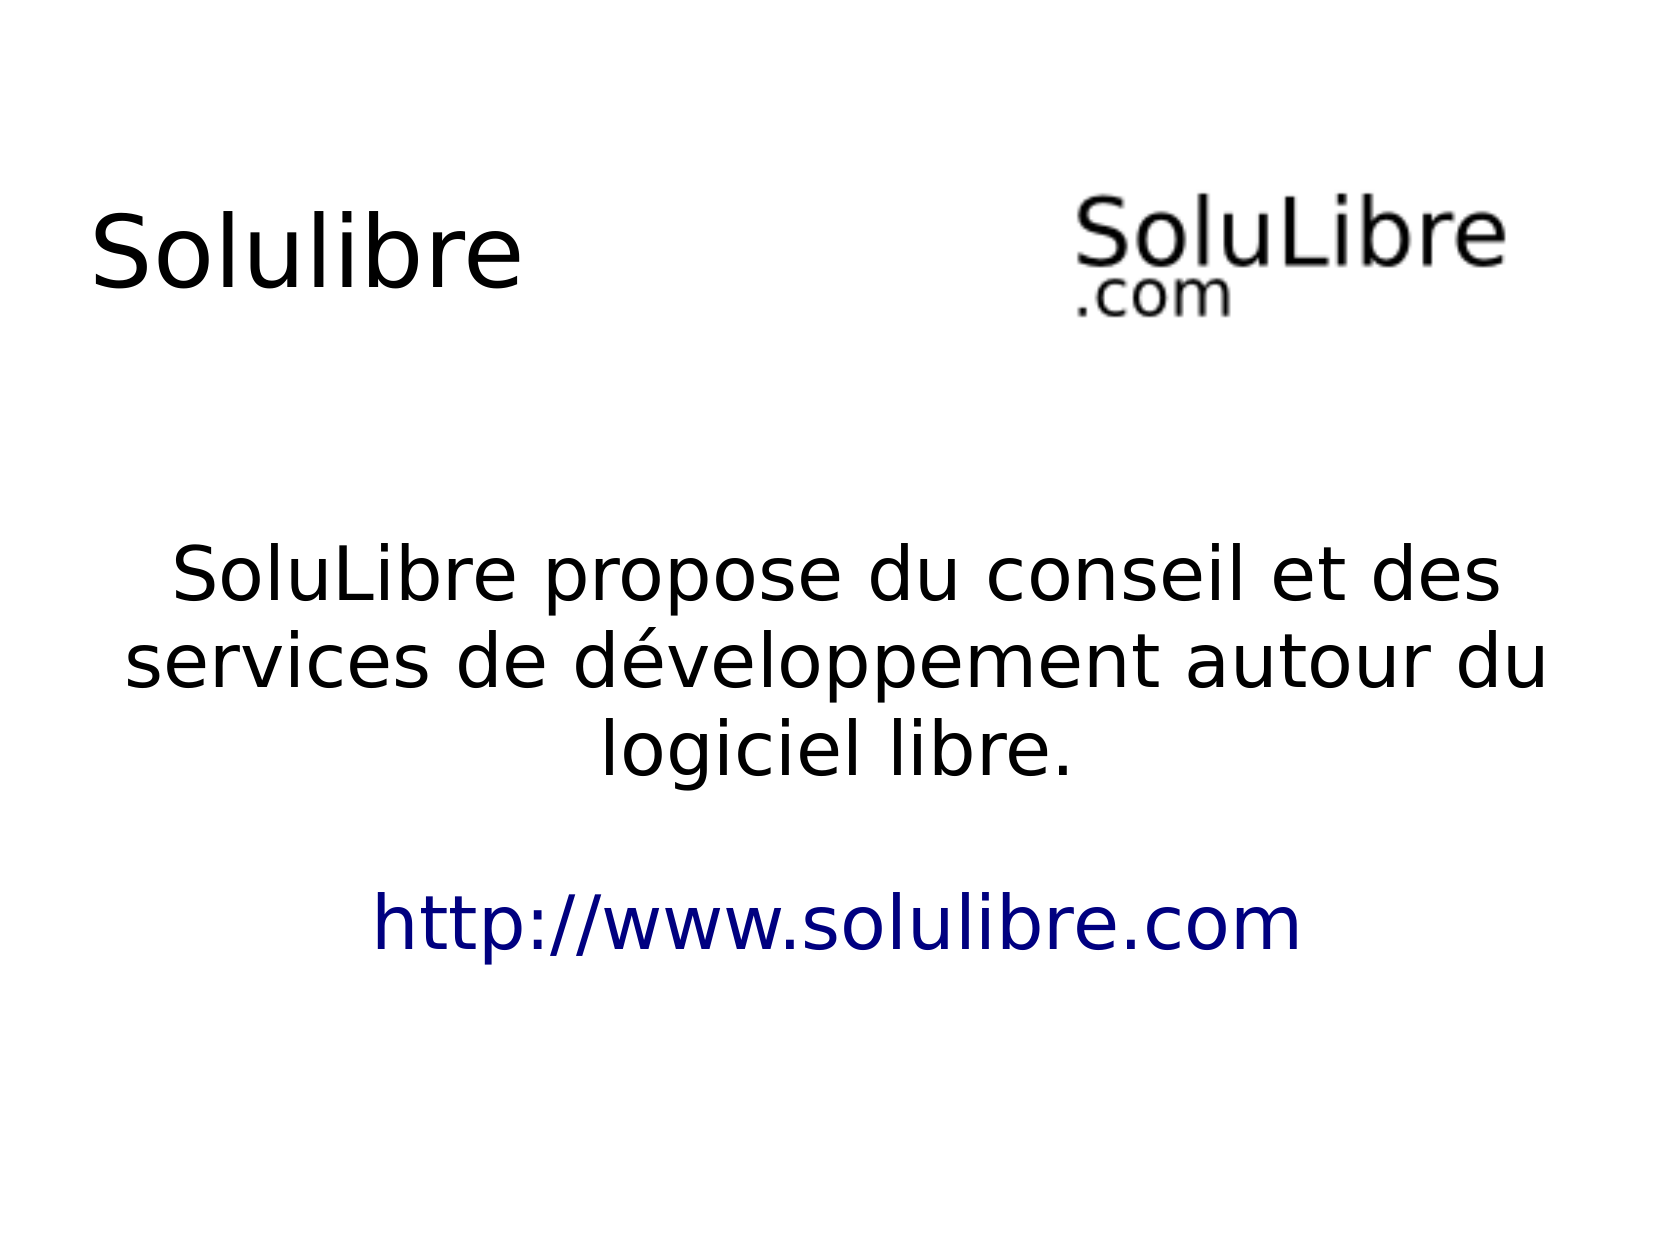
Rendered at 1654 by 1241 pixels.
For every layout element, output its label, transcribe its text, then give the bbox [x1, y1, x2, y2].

picture [1026, 183, 1576, 338]
text_box SoluLibre propose du conseil et des services de développement autour du logiciel libre. http://www.solulibre.com [100, 523, 1576, 976]
text_box Solulibre [75, 187, 901, 319]
